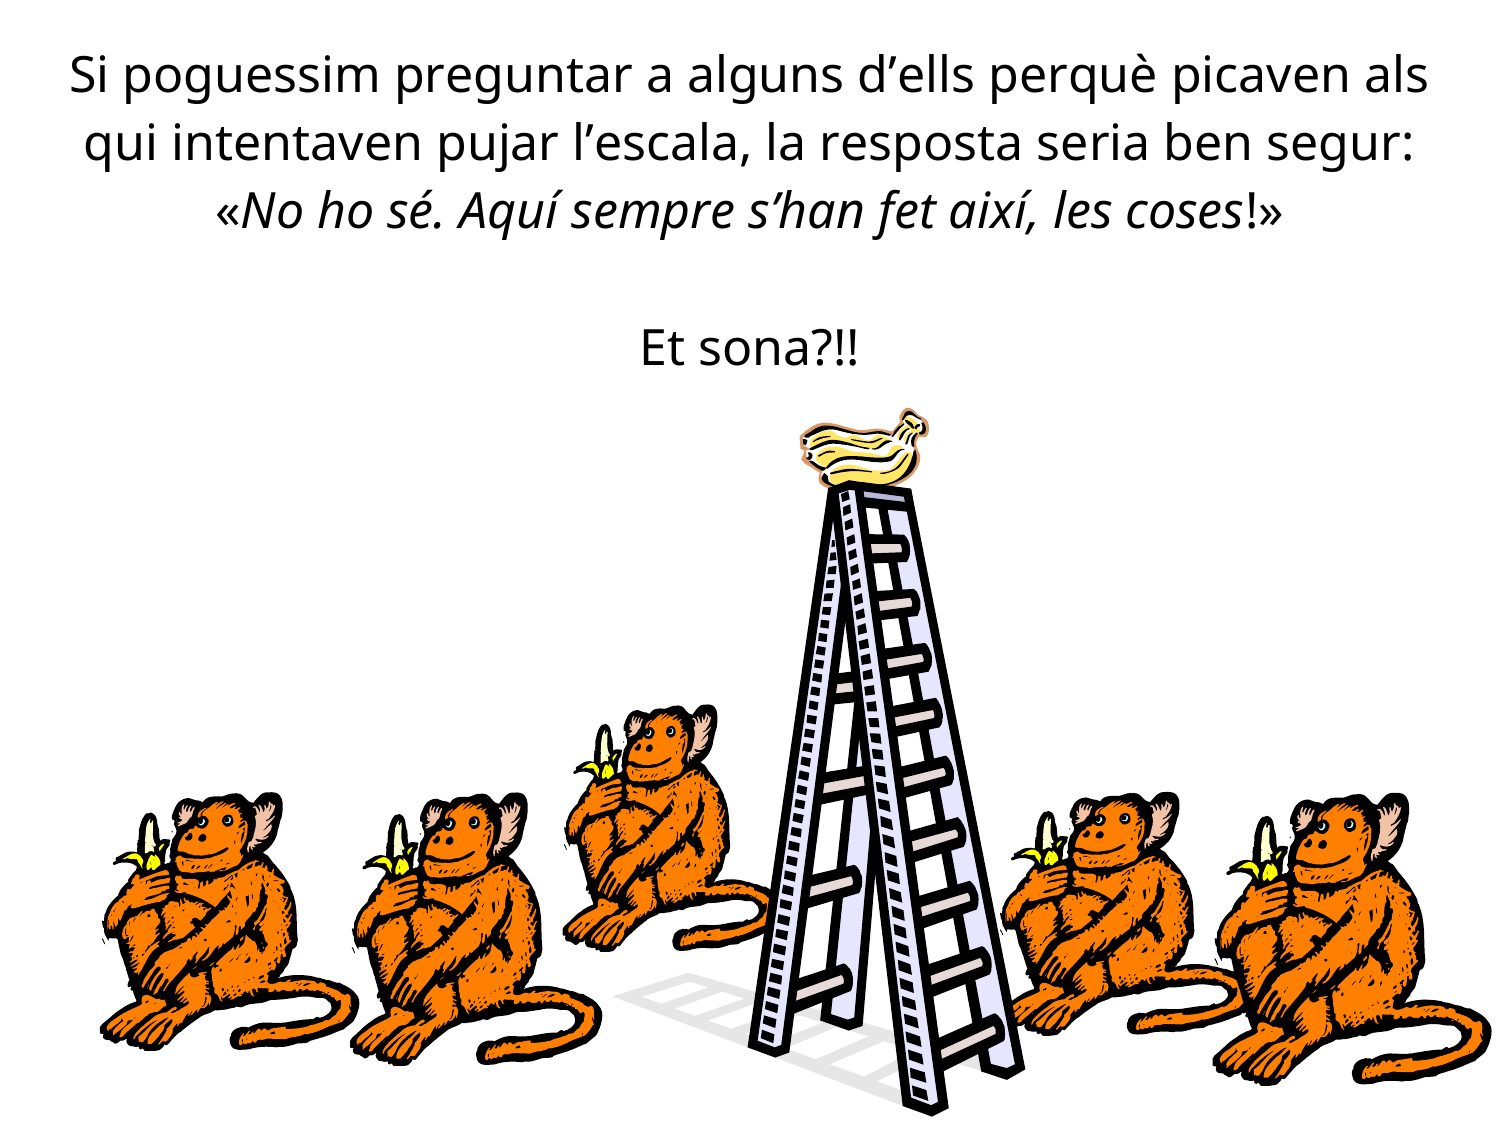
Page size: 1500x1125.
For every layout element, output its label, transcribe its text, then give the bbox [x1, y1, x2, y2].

picture [99, 375, 1500, 1125]
text_box Si poguessim preguntar a alguns d’ells perquè picaven als qui intentaven pujar l’escala, la resposta seria ben segur: «No ho sé. Aquí sempre s’han fet així, les coses!» Et sona?!! [35, 30, 1465, 388]
